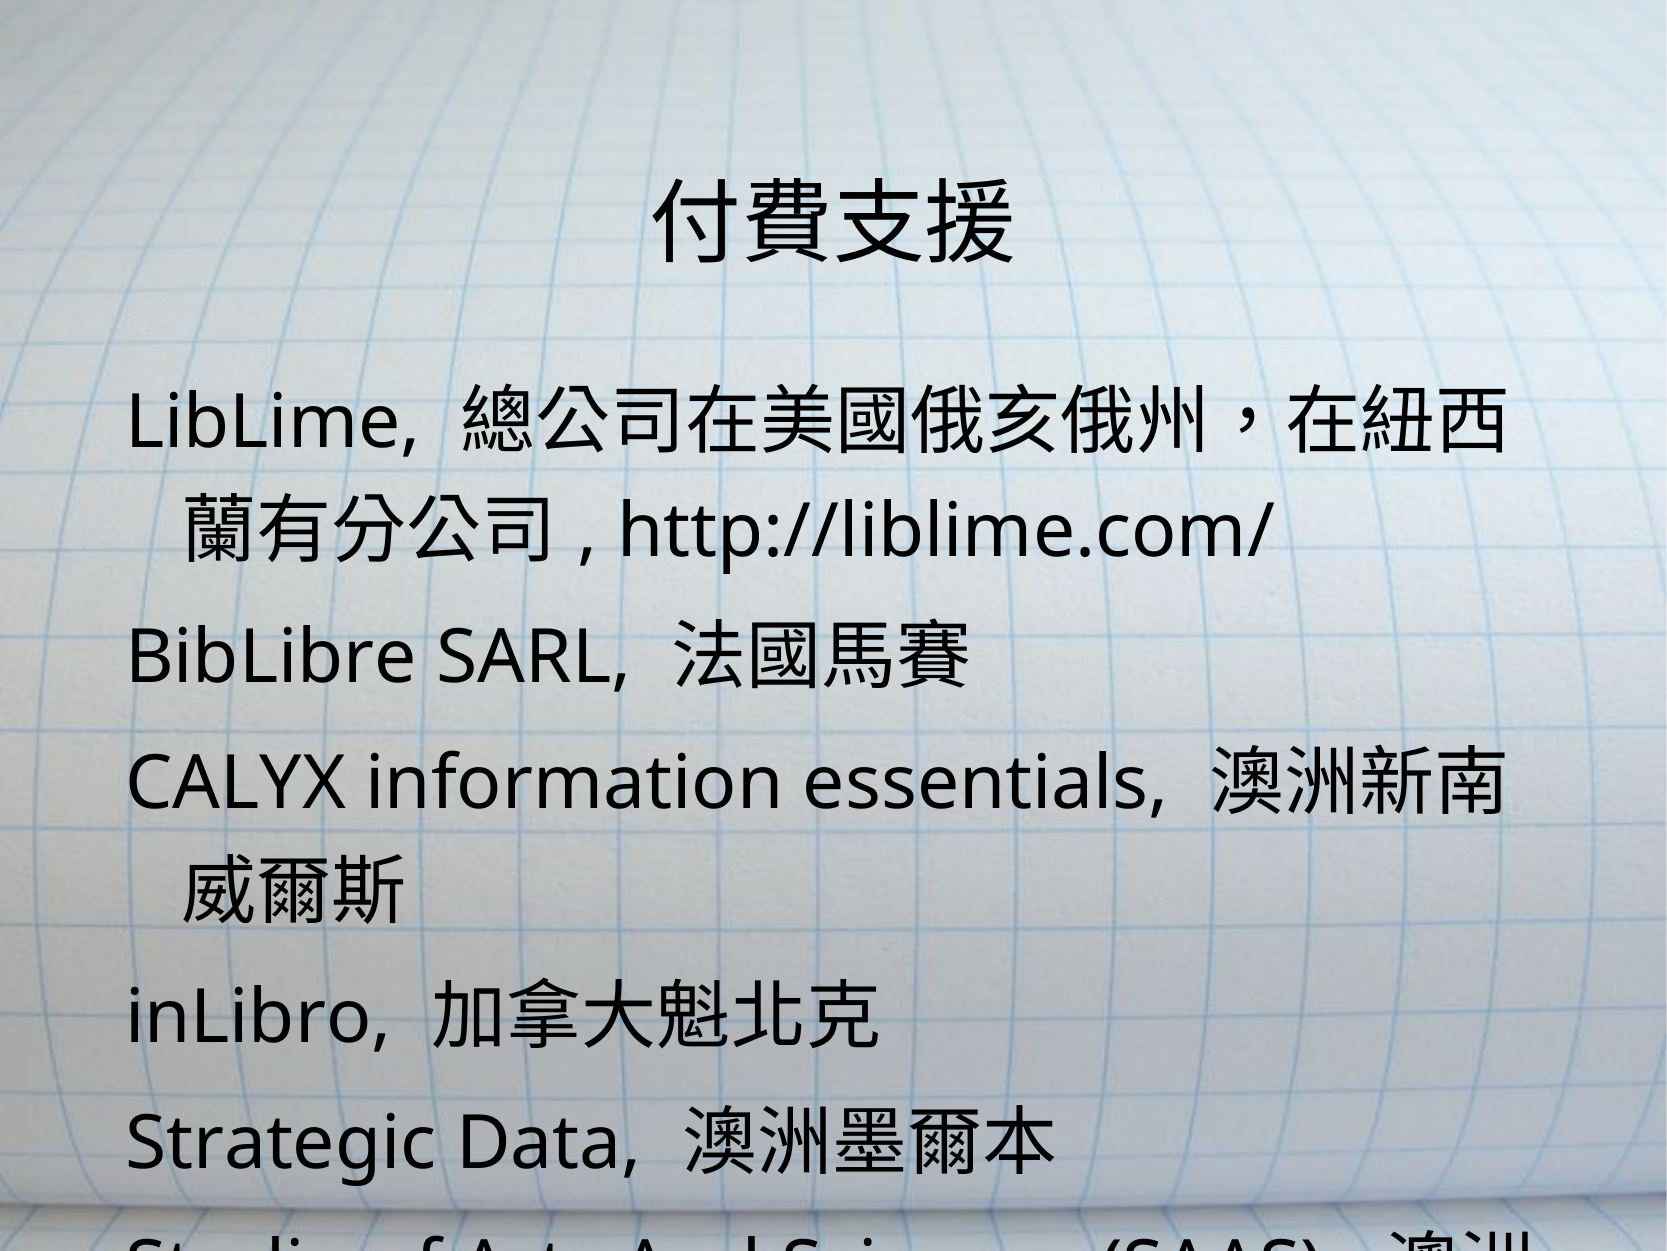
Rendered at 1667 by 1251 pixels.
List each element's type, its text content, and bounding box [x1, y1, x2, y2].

list LibLime, 總公司在美國俄亥俄州，在紐西蘭有分公司, http://liblime.com/ BibLibre SARL, 法國馬賽 CALYX information essentials, 澳洲新南威爾斯 inLibro, 加拿大魁北克 Strategic Data, 澳洲墨爾本 Studio of Arts And Sciences (SAAS), 澳洲新南威爾斯 Turo Technology LLP, 在英國 [124, 360, 1542, 1251]
picture [0, 0, 1667, 1251]
title 付費支援 [124, 105, 1542, 326]
